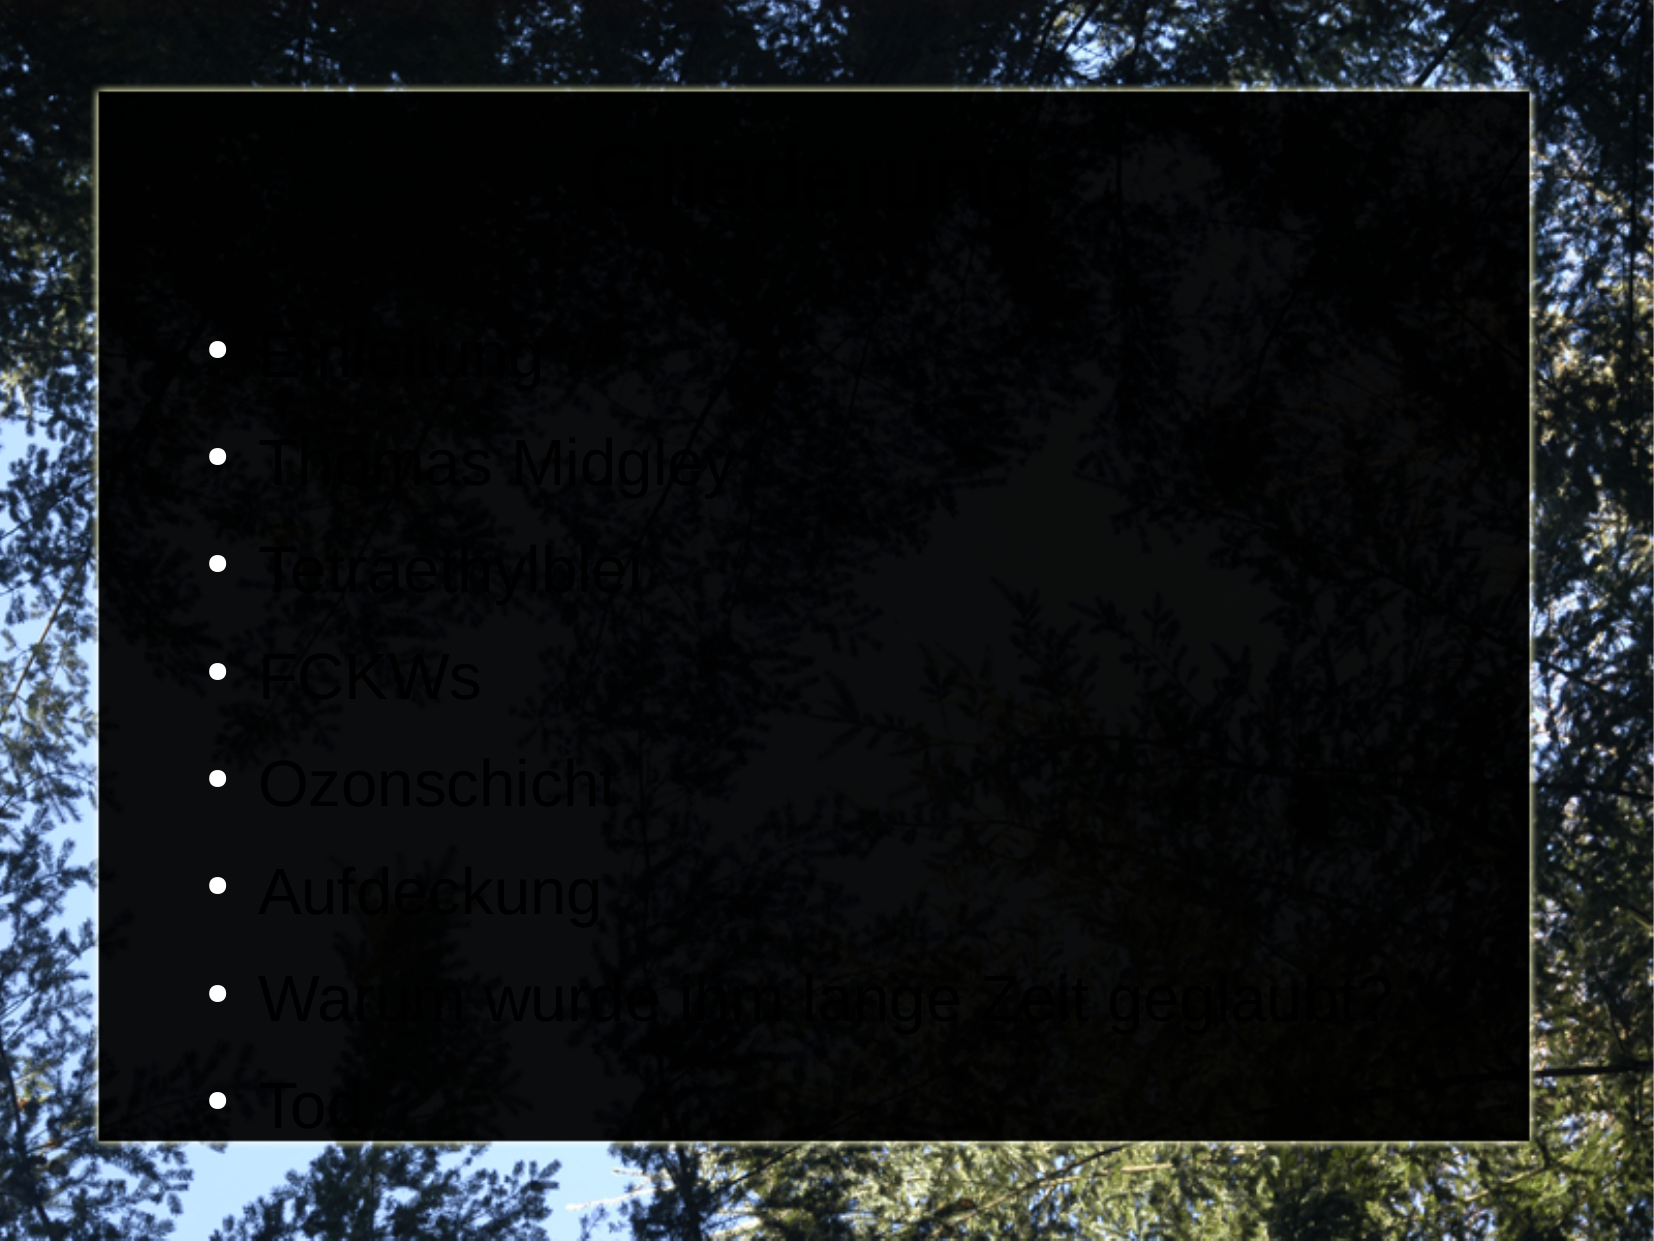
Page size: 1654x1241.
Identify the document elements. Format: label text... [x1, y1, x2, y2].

title Gliederung [88, 88, 1536, 257]
list Einleitung Thomas Midgley Tetraethylblei FCKWs Ozonschicht Aufdeckung Warum wurde ihm lange Zeit geglaubt? Tod [171, 312, 1619, 1145]
